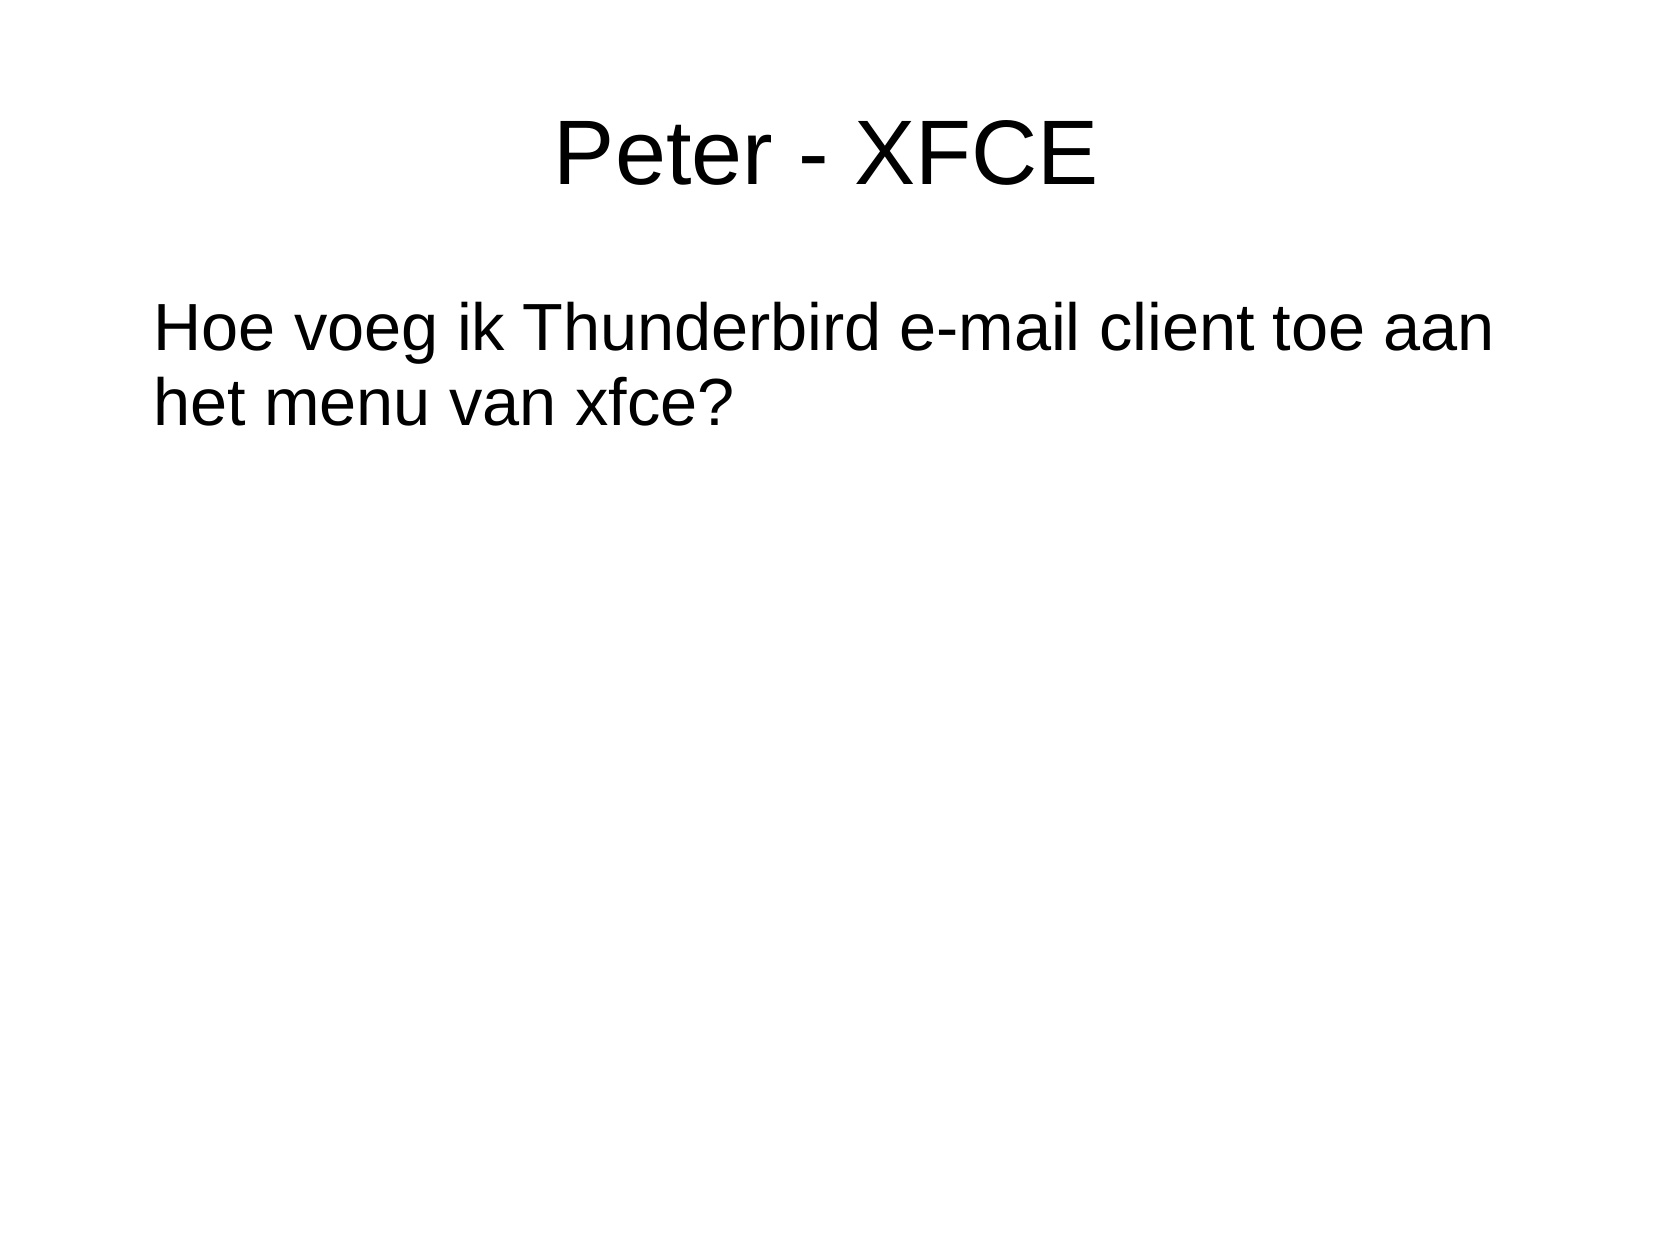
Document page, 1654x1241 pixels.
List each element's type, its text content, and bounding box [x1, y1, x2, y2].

title Peter - XFCE [82, 49, 1571, 257]
list Hoe voeg ik Thunderbird e-mail client toe aan het menu van xfce? [82, 290, 1571, 1010]
